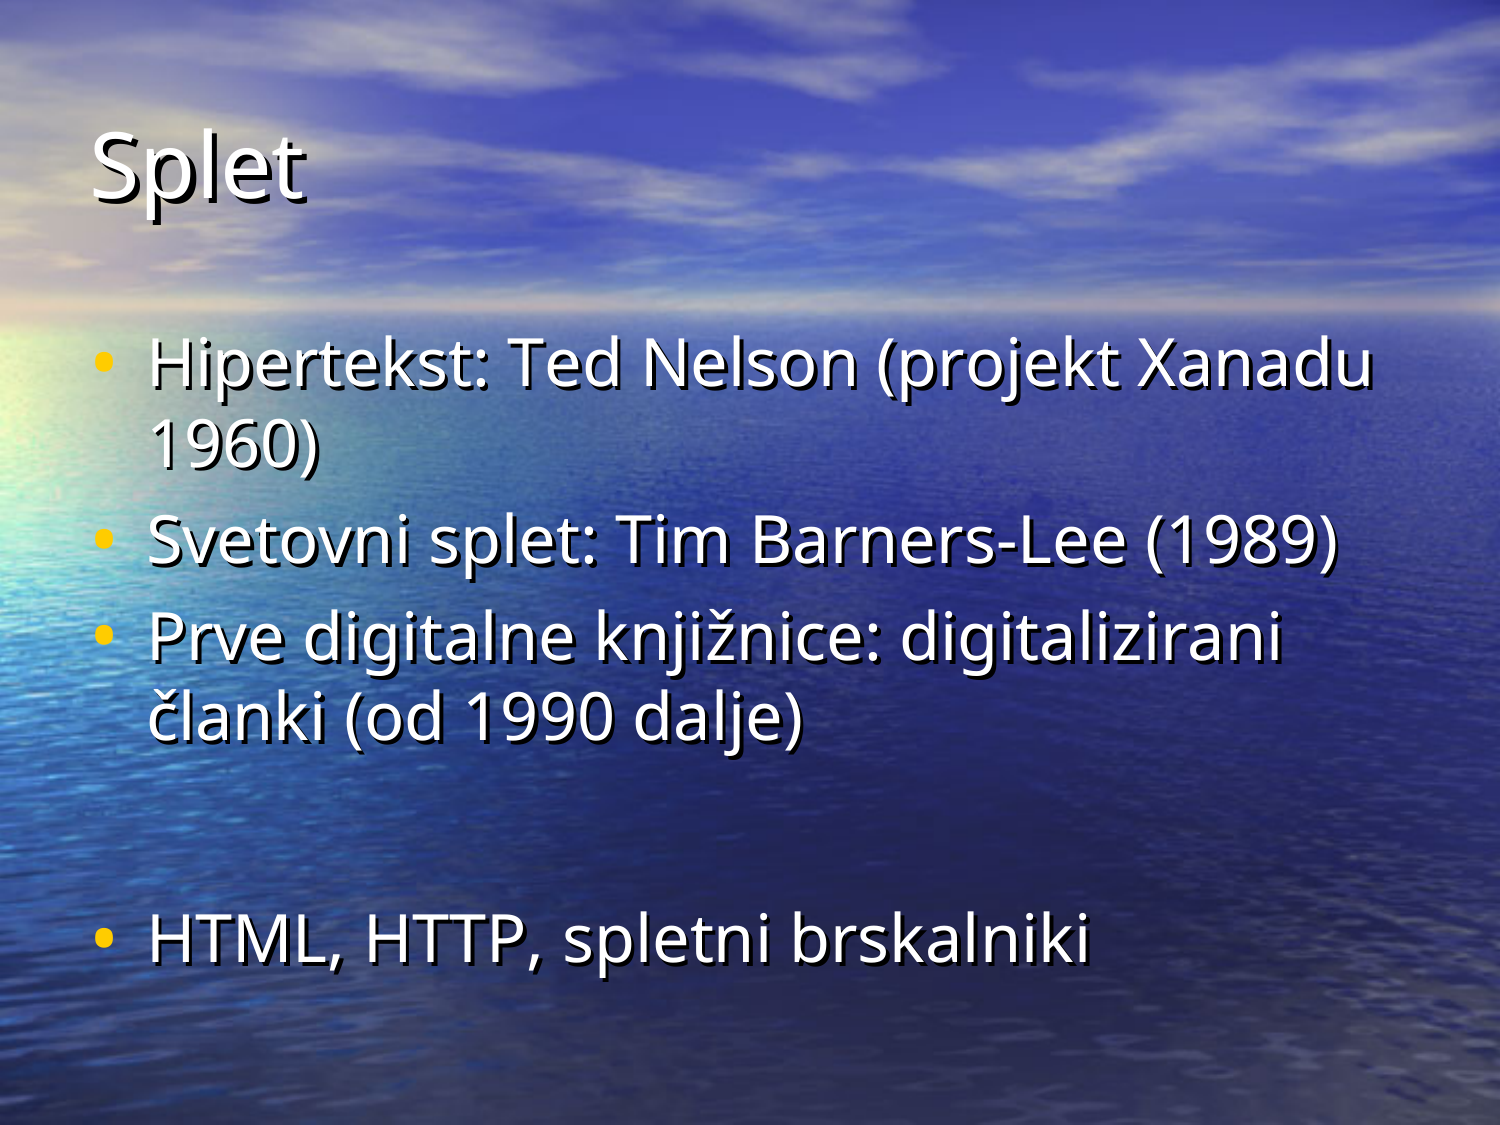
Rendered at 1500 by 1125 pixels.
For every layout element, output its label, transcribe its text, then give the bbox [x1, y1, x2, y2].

title Splet [75, 47, 1426, 276]
picture [0, 0, 1500, 1125]
list Hipertekst: Ted Nelson (projekt Xanadu 1960) Svetovni splet: Tim Barners-Lee (1989) Prve digitalne knjižnice: digitalizirani članki (od 1990 dalje) HTML, HTTP, spletni brskalniki [75, 312, 1426, 988]
